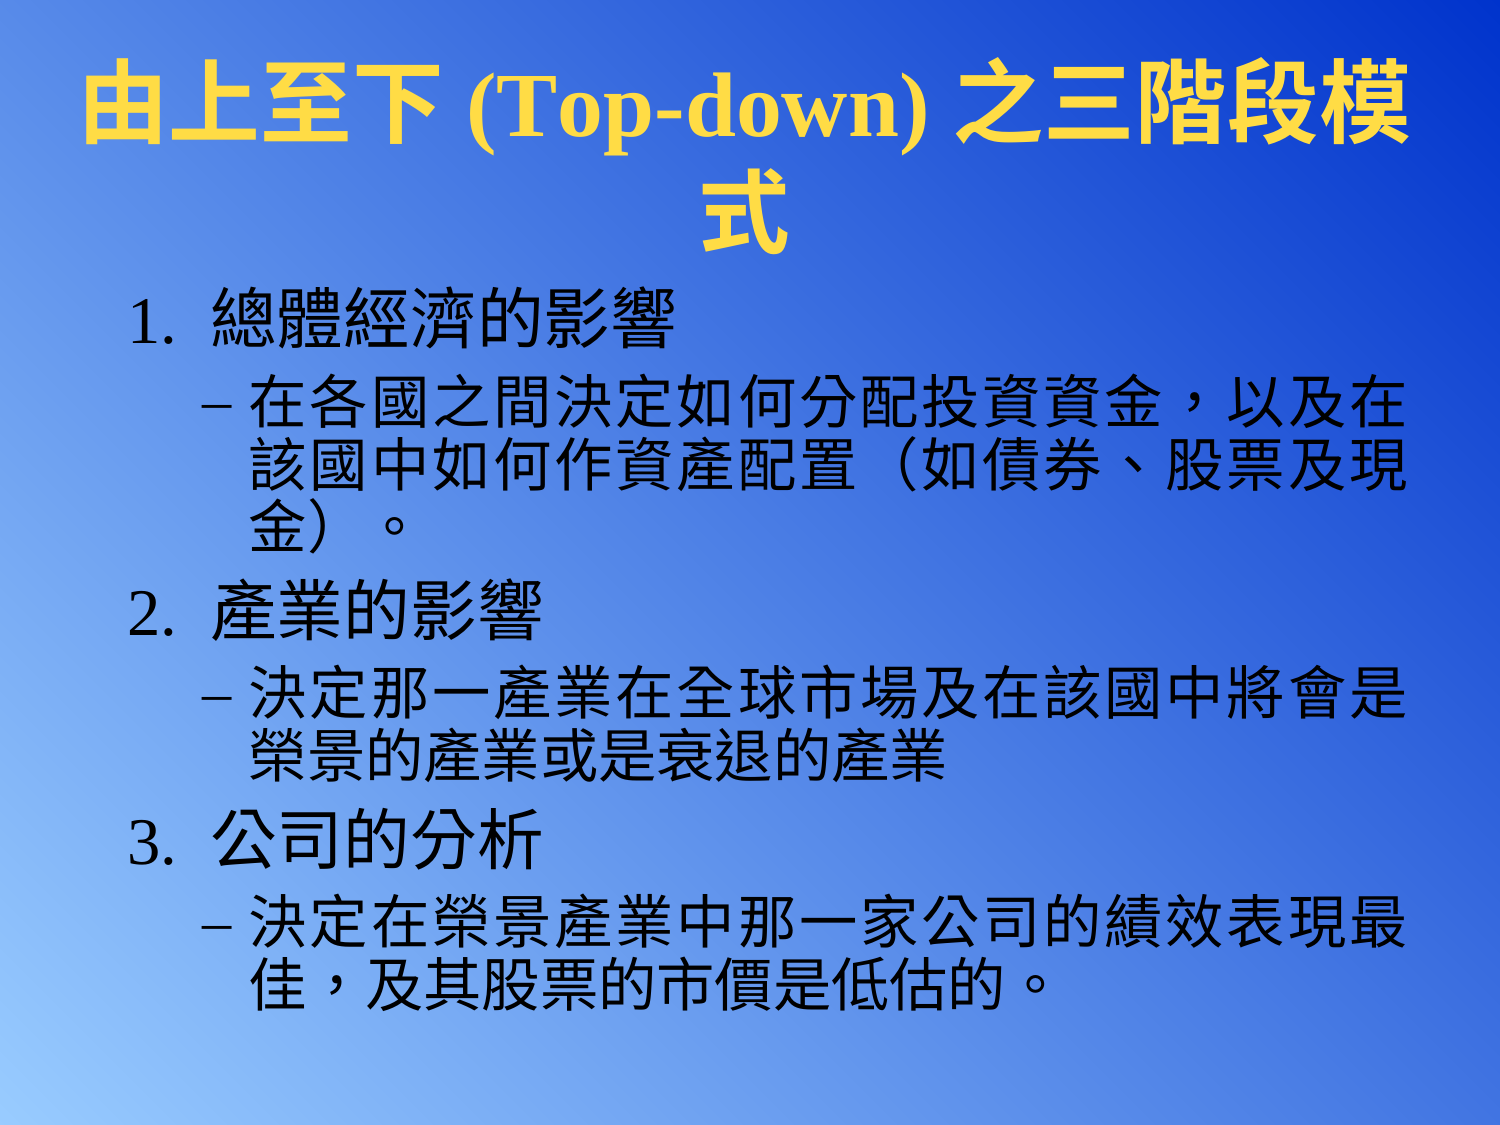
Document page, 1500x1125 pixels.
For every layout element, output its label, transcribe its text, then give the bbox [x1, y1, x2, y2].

title 由上至下(Top-down)之三階段模式 [29, 42, 1459, 268]
list 1. 總體經濟的影響 在各國之間決定如何分配投資資金，以及在該國中如何作資產配置（如債券、股票及現金）。 2. 產業的影響 決定那一產業在全球市場及在該國中將會是榮景的產業或是衰退的產業 3. 公司的分析 決定在榮景產業中那一家公司的績效表現最佳，及其股票的市價是低估的。 [112, 278, 1424, 1035]
